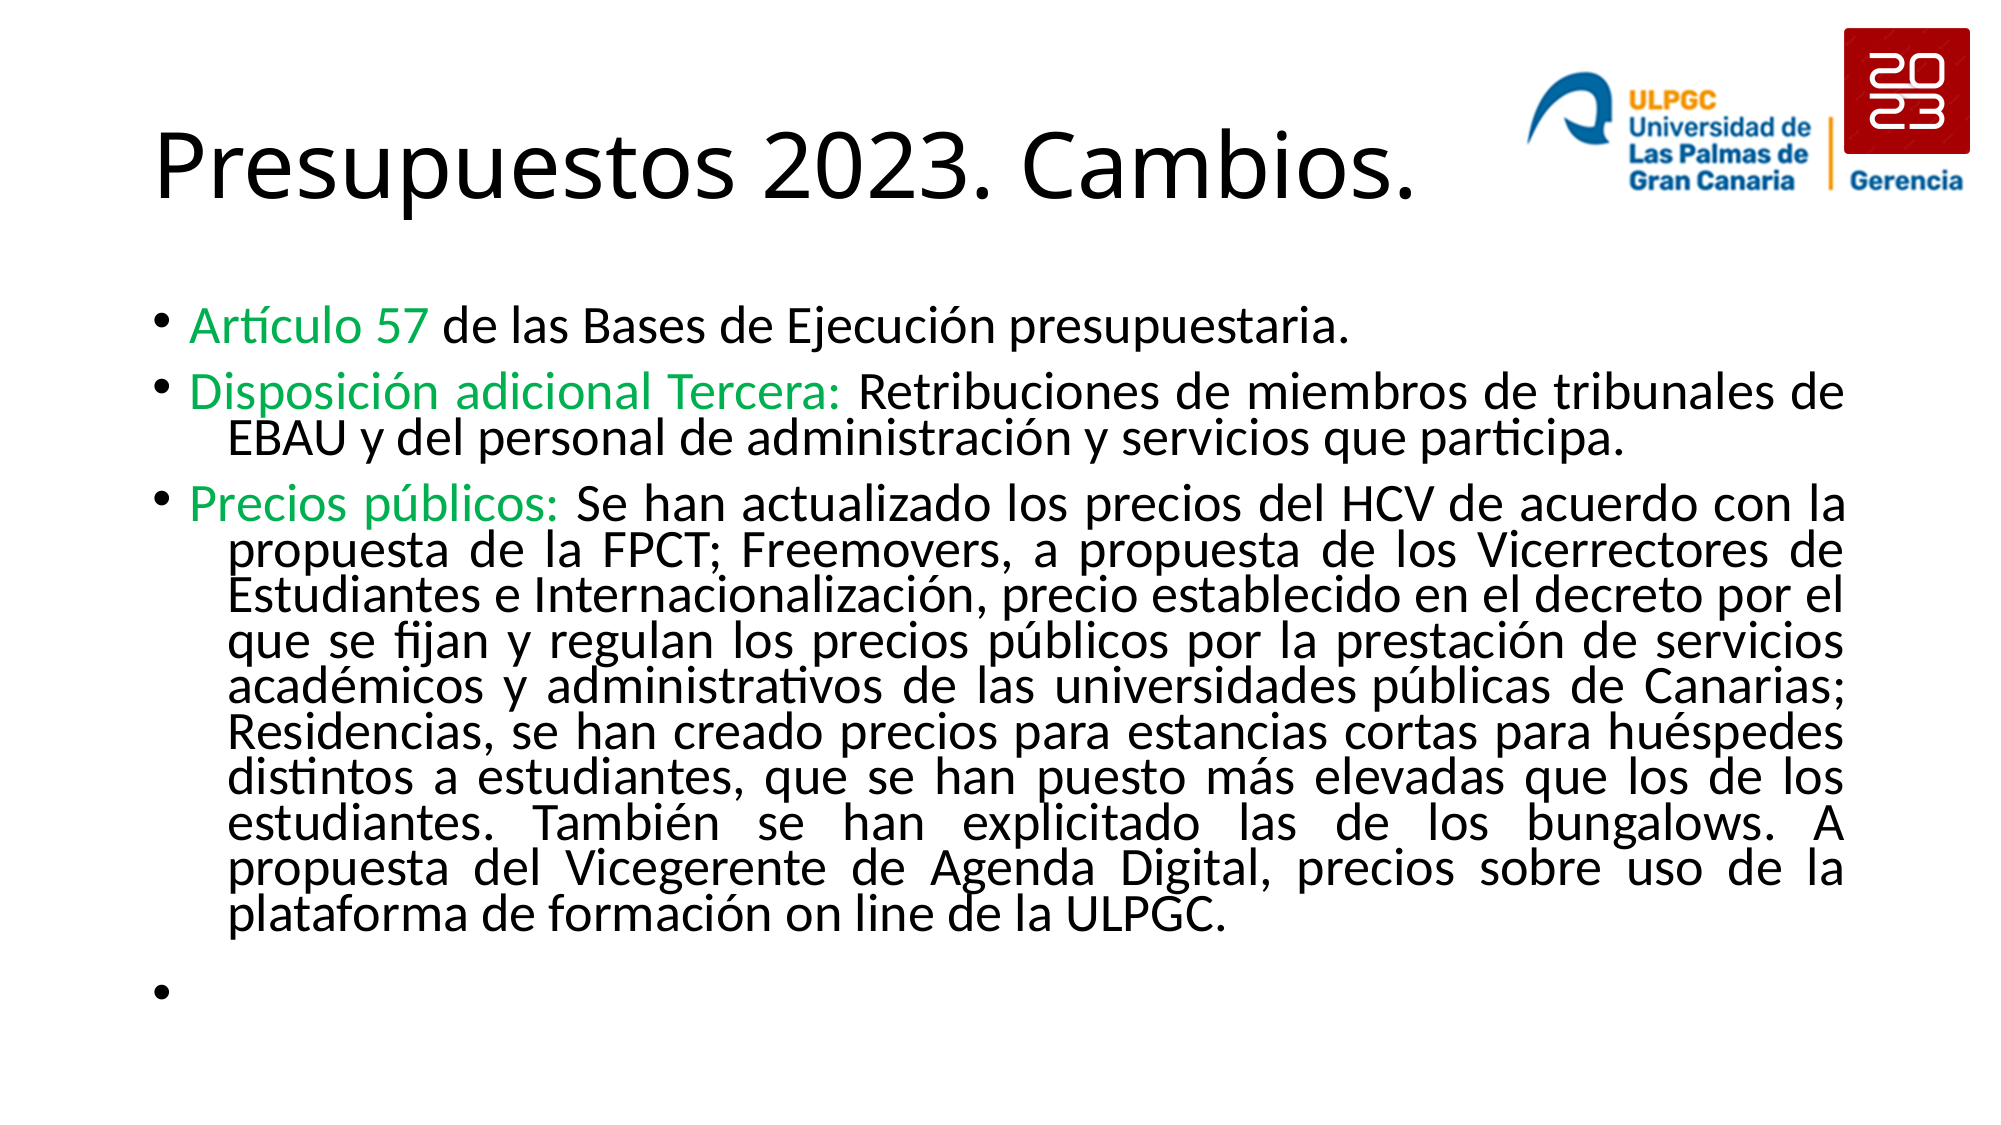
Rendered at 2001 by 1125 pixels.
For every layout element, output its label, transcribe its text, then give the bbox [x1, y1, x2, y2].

picture [1493, 24, 2000, 232]
title Presupuestos 2023. Cambios. [137, 59, 1863, 278]
list Artículo 57 de las Bases de Ejecución presupuestaria. Disposición adicional Tercera: Retribuciones de miembros de tribunales de EBAU y del personal de administración y servicios que participa. Precios públicos: Se han actualizado los precios del HCV de acuerdo con la propuesta de la FPCT; Freemovers, a propuesta de los Vicerrectores de Estudiantes e Internacionalización, precio establecido en el decreto por el que se ﬁjan y regulan los precios públicos por la prestación de servicios académicos y administrativos de las universidades públicas de Canarias; Residencias, se han creado precios para estancias cortas para huéspedes distintos a estudiantes, que se han puesto más elevadas que los de los estudiantes. También se han explicitado las de los bungalows. A propuesta del Vicegerente de Agenda Digital, precios sobre uso de la plataforma de formación on line de la ULPGC. [137, 299, 1863, 1014]
